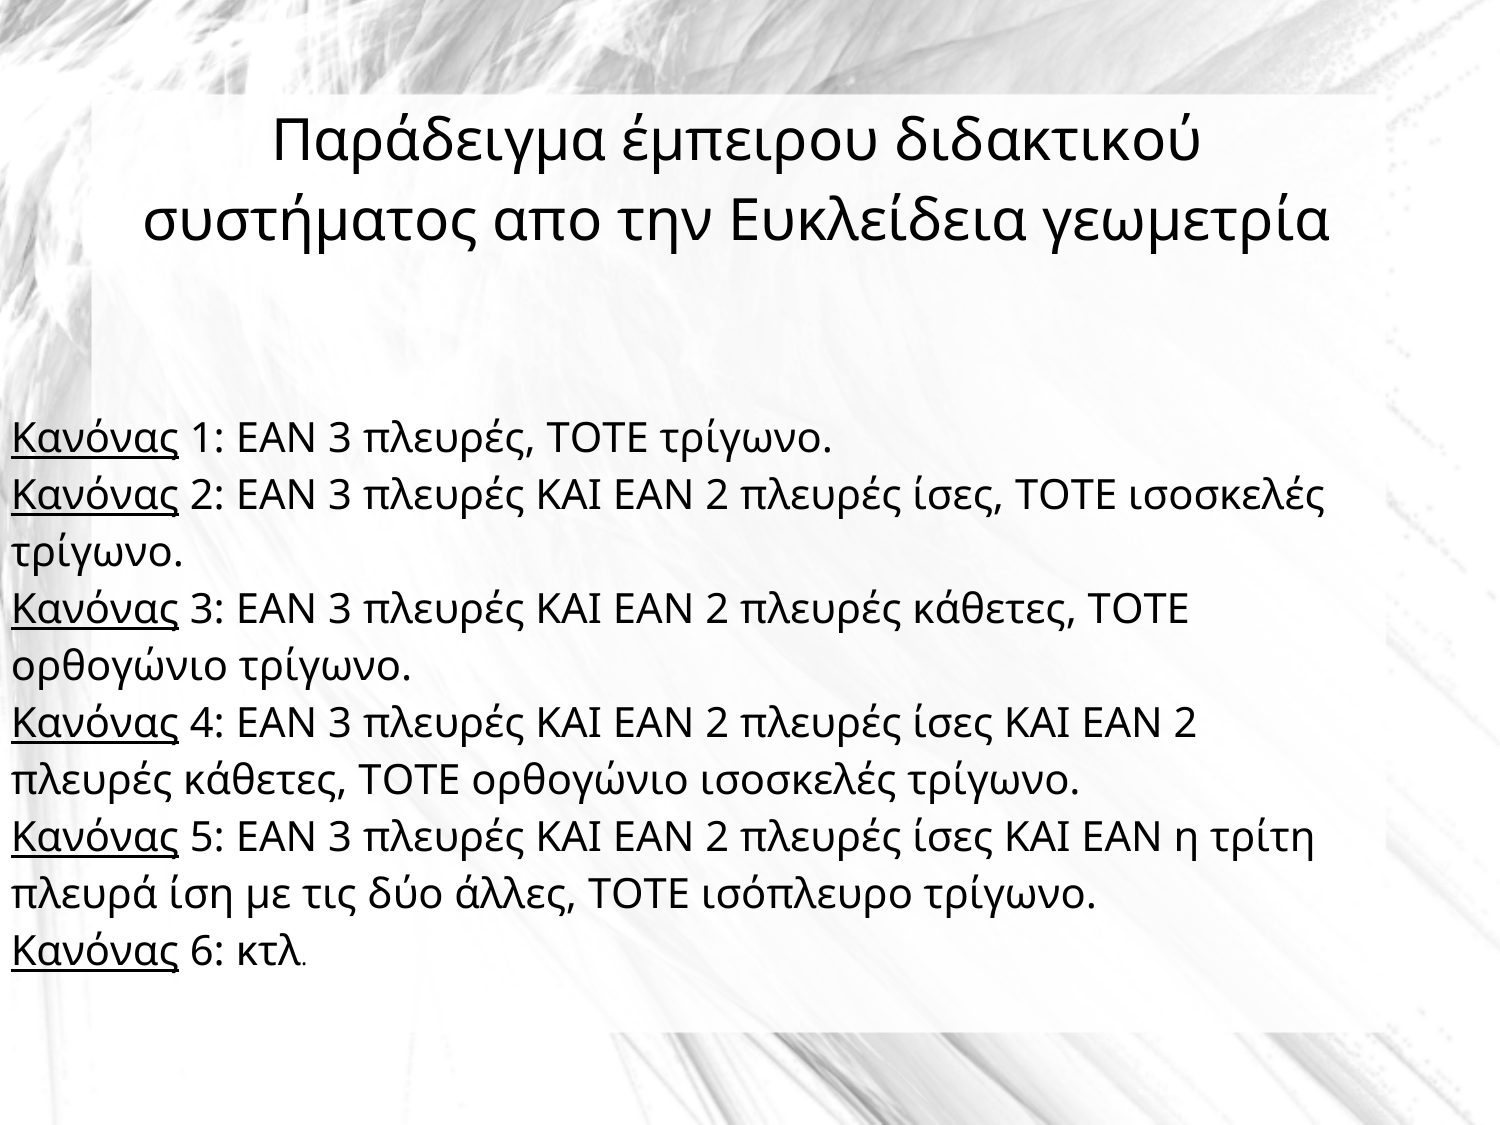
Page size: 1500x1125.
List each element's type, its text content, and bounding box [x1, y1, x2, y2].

title Παράδειγμα έμπειρου διδακτικού συστήματος απο την Ευκλείδεια γεωμετρία [107, 99, 1367, 256]
subtitle Κανόνας 1: ΕΑΝ 3 πλευρές, ΤΟΤΕ τρίγωνο. Κανόνας 2: ΕΑΝ 3 πλευρές ΚΑΙ ΕΑΝ 2 πλευρές ίσες, ΤΟΤΕ ισοσκελές τρίγωνο. Κανόνας 3: ΕΑΝ 3 πλευρές ΚΑΙ ΕΑΝ 2 πλευρές κάθετες, ΤΟΤΕ ορθογώνιο τρίγωνο. Κανόνας 4: ΕΑΝ 3 πλευρές ΚΑΙ ΕΑΝ 2 πλευρές ίσες ΚΑΙ ΕΑΝ 2 πλευρές κάθετες, ΤΟΤΕ ορθογώνιο ισοσκελές τρίγωνο. Κανόνας 5: ΕΑΝ 3 πλευρές ΚΑΙ ΕΑΝ 2 πλευρές ίσες ΚΑΙ ΕΑΝ η τρίτη πλευρά ίση με τις δύο άλλες, ΤΟΤΕ ισόπλευρο τρίγωνο. Κανόνας 6: κτλ. [10, 295, 1329, 1034]
picture [0, 0, 1500, 1125]
